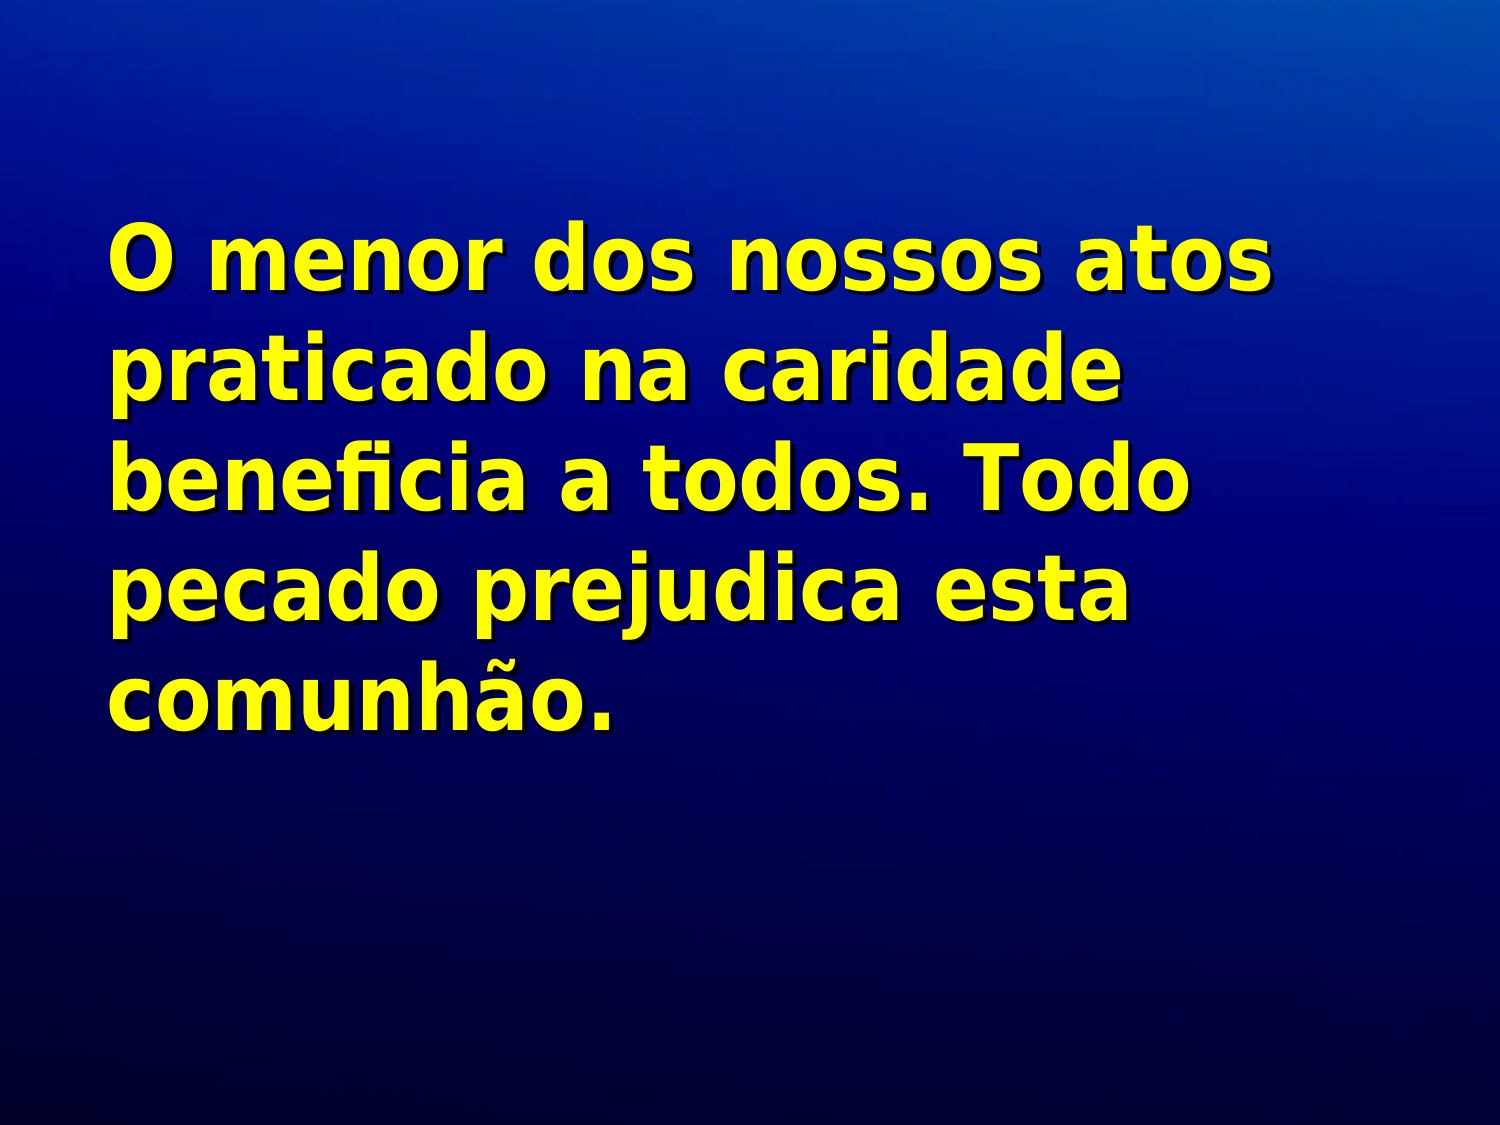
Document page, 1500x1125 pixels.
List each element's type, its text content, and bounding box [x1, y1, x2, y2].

text_box O menor dos nossos atos praticado na caridade beneficia a todos. Todo pecado prejudica esta comunhão. [92, 82, 1418, 1040]
picture [0, 0, 1500, 1125]
